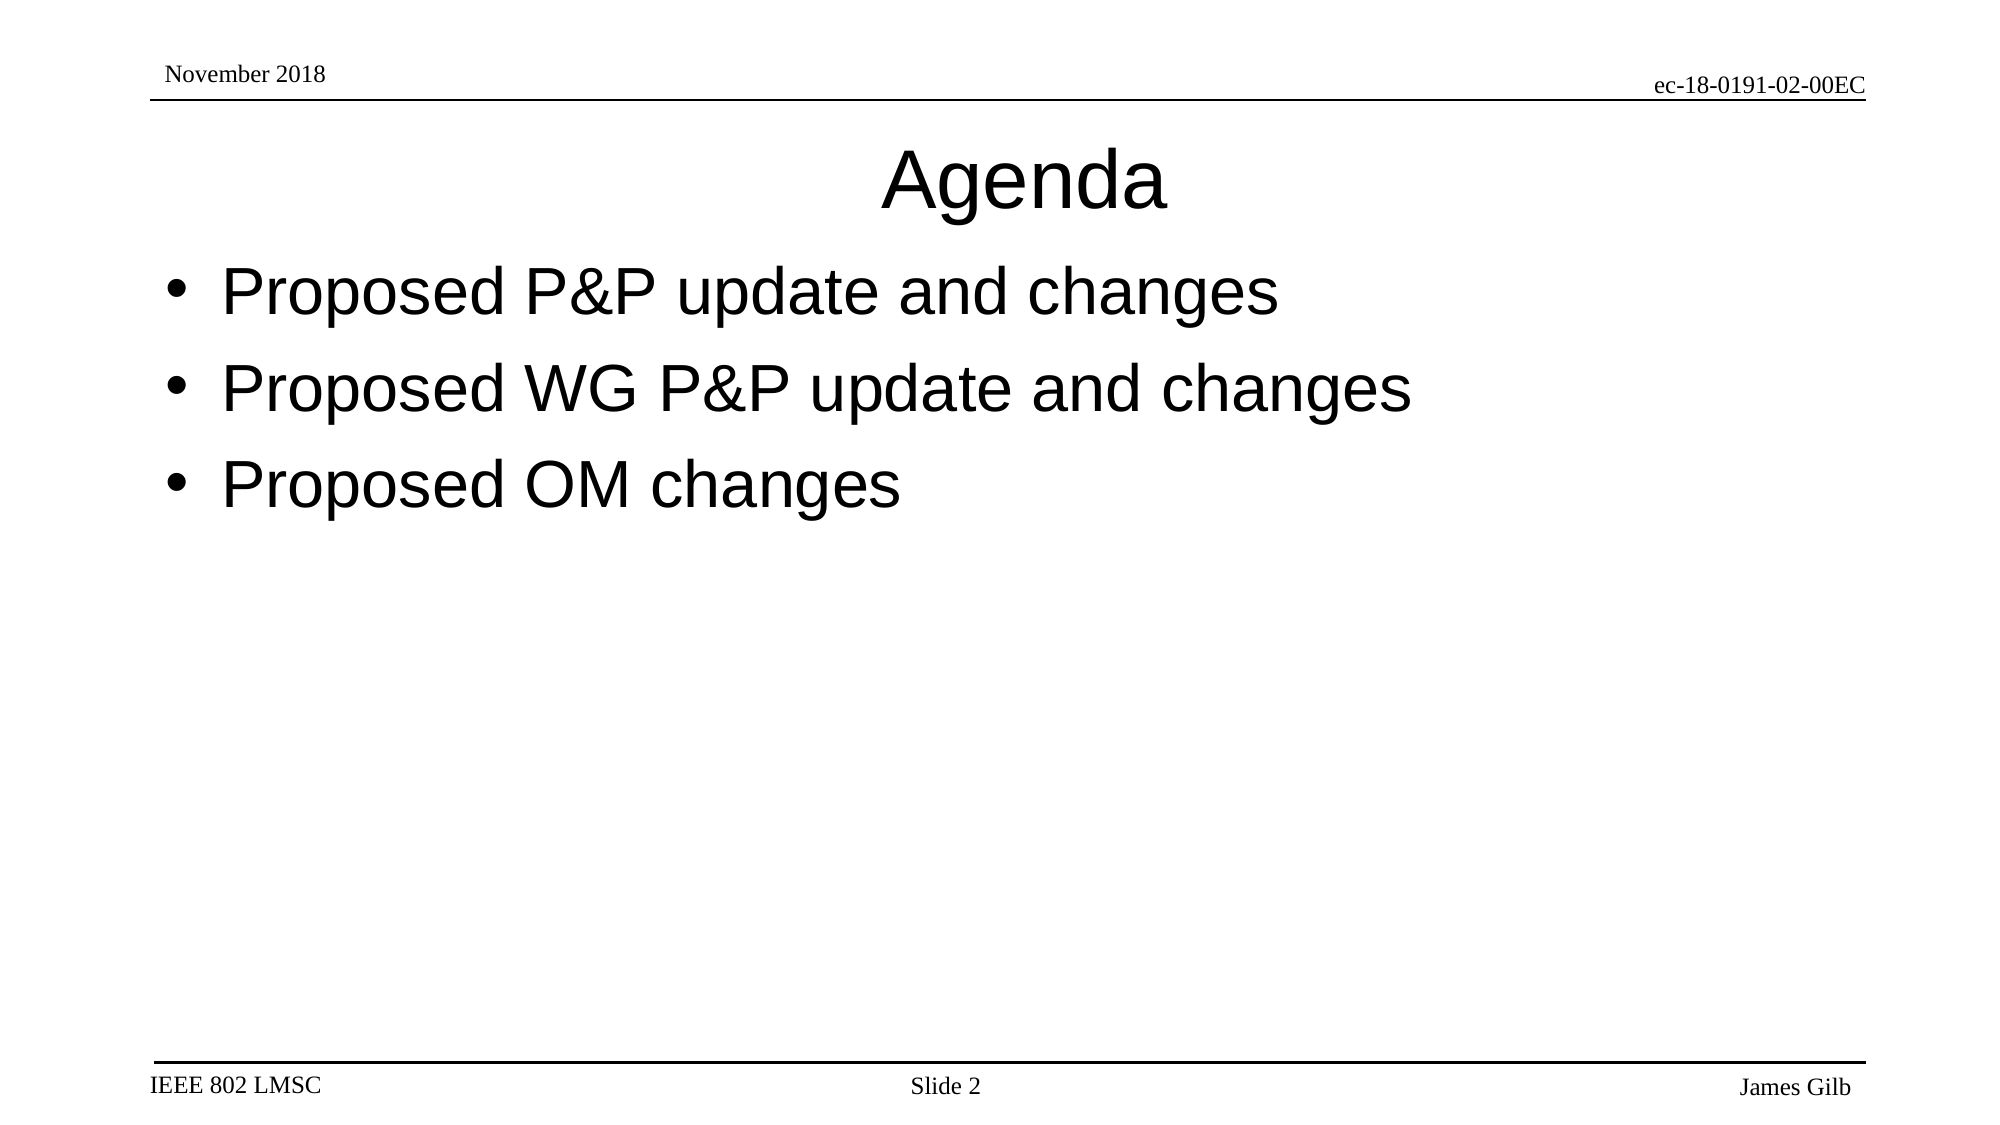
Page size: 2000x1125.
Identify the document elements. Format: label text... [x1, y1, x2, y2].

title Agenda [149, 112, 1900, 238]
list Proposed P&P update and changes Proposed WG P&P update and changes Proposed OM changes [149, 239, 1900, 1051]
